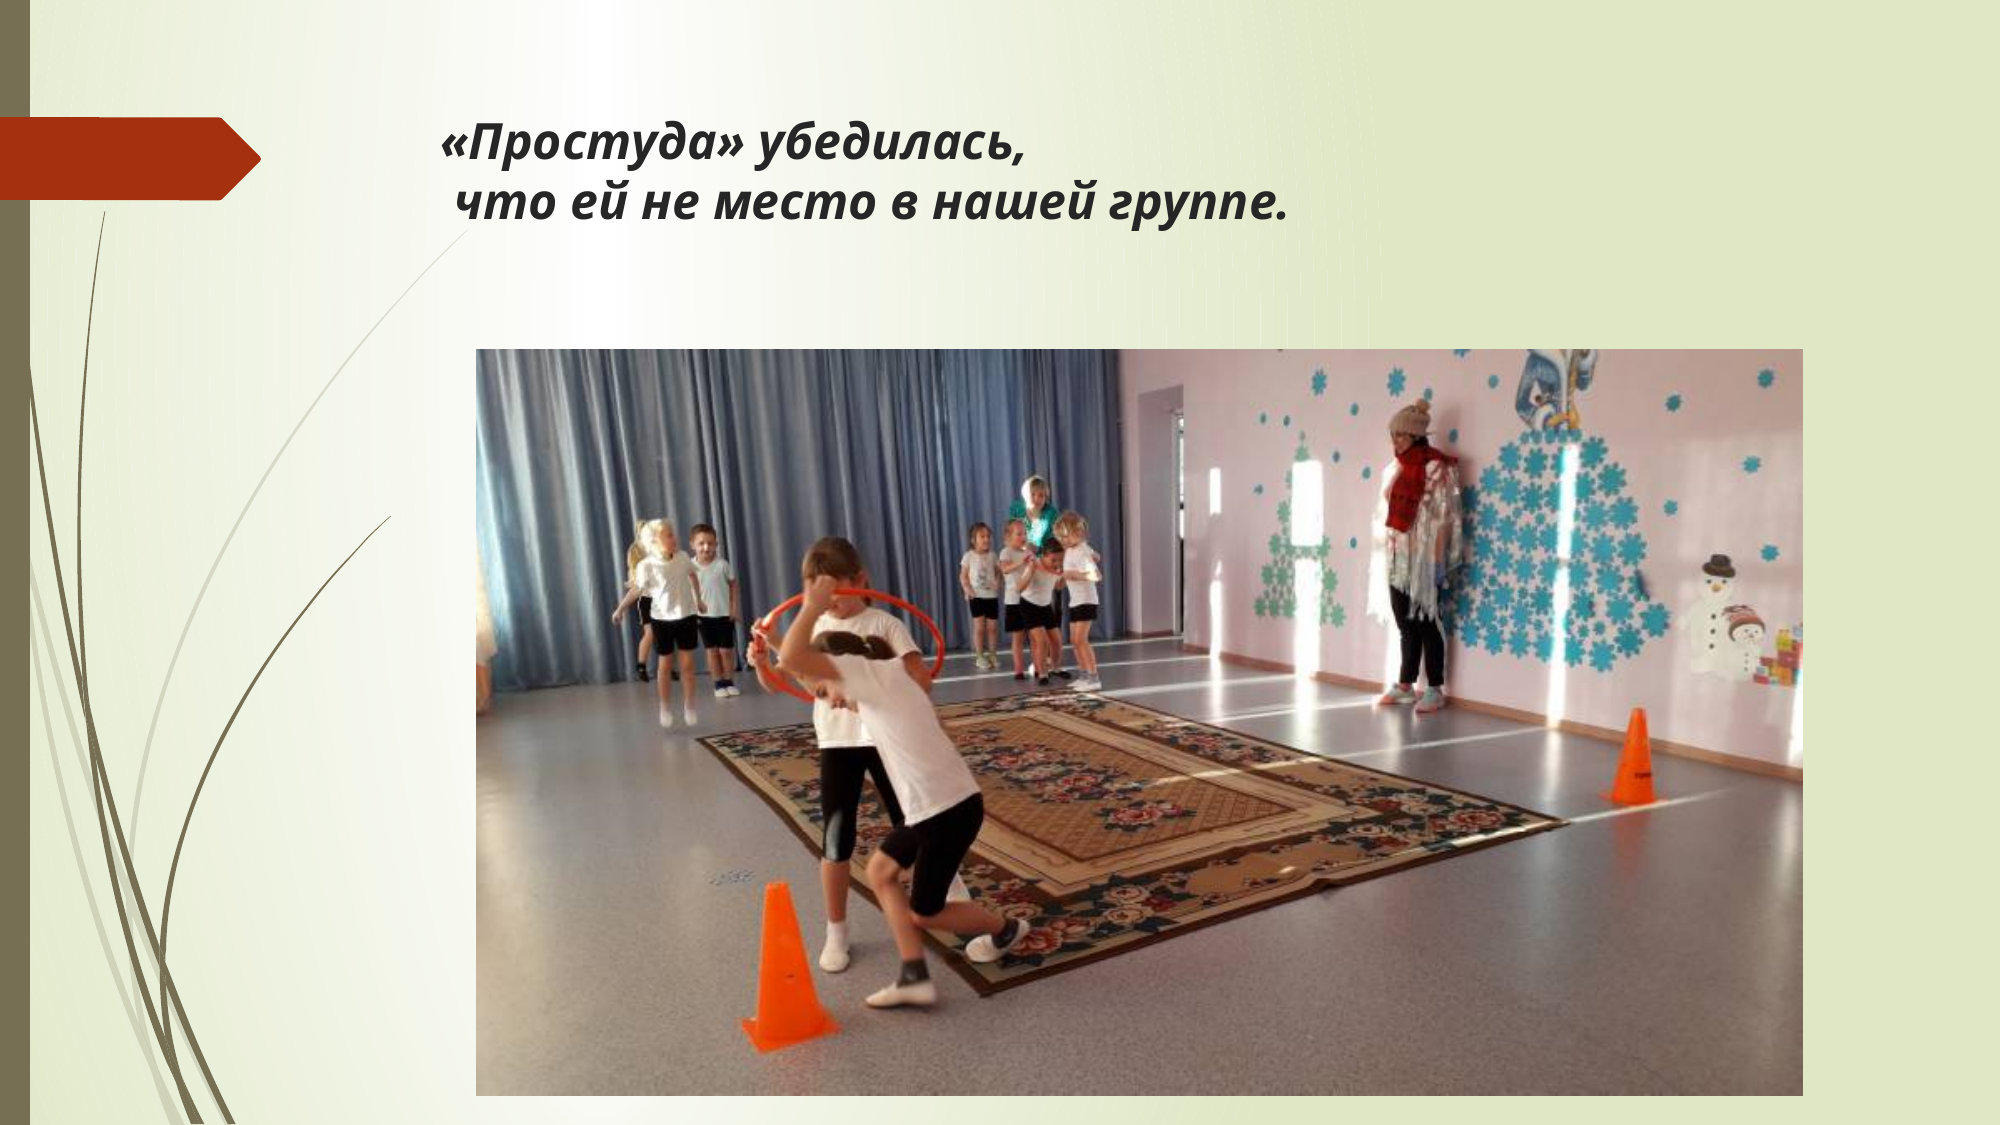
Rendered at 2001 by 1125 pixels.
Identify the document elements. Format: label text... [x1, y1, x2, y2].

title «Простуда» убедилась, что ей не место в нашей группе. [425, 102, 1888, 313]
picture [476, 349, 1803, 1096]
